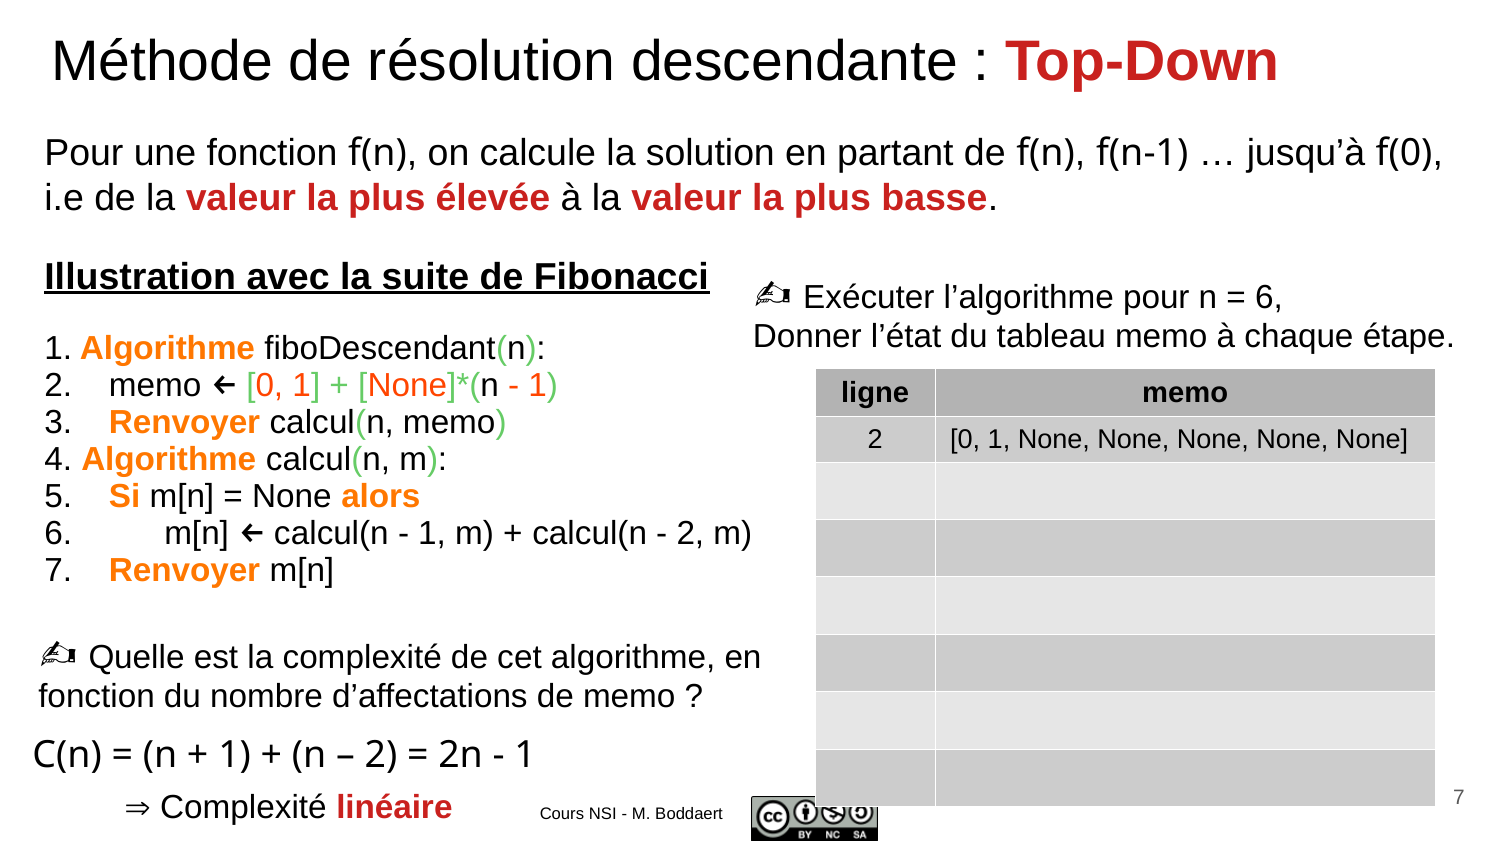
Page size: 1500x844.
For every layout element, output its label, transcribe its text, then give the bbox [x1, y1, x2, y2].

table_header memo [936, 369, 1435, 416]
text_box ⇒ Complexité linéaire [109, 781, 519, 838]
table_cell [816, 577, 935, 634]
text_box C(n) = (n + 1) + (n – 2) = 2n - 1 [17, 720, 637, 785]
table_cell [816, 750, 935, 806]
table_cell [936, 463, 1435, 519]
text_box Pour une fonction f(n), on calcule la solution en partant de f(n), f(n-1) … jusqu’à f(0), i.e de la valeur la plus élevée à la valeur la plus basse. [29, 120, 1477, 237]
slide_number <numéro> [1389, 764, 1480, 830]
table_cell [816, 635, 935, 691]
picture [751, 796, 878, 841]
table_cell [816, 520, 935, 576]
text_box  Quelle est la complexité de cet algorithme, en fonction du nombre d’affectations de memo ? [23, 623, 815, 727]
table_cell [936, 750, 1435, 806]
title Méthode de résolution descendante : Top-Down [51, 13, 1449, 108]
text_box  Exécuter l’algorithme pour n = 6, Donner l’état du tableau memo à chaque étape. [738, 263, 1500, 366]
text_box Illustration avec la suite de Fibonacci 1. Algorithme fiboDescendant(n): 2. memo ← [0, 1] + [None]*(n - 1) 3. Renvoyer calcul(n, memo) 4. Algorithme calcul(n, m): 5. Si m[n] = None alors 6. m[n] ← calcul(n - 1, m) + calcul(n - 2, m) 7. Renvoyer m[n] [29, 248, 976, 623]
text_box [814, 359, 1447, 771]
table_cell [936, 635, 1435, 691]
table_cell [0, 1, None, None, None, None, None] [936, 417, 1435, 462]
table_cell [936, 577, 1435, 634]
table_cell [936, 692, 1435, 749]
table_cell [816, 463, 935, 519]
table_cell [936, 520, 1435, 576]
table_cell 2 [816, 417, 935, 462]
table_header ligne [816, 369, 935, 416]
table_cell [816, 692, 935, 749]
